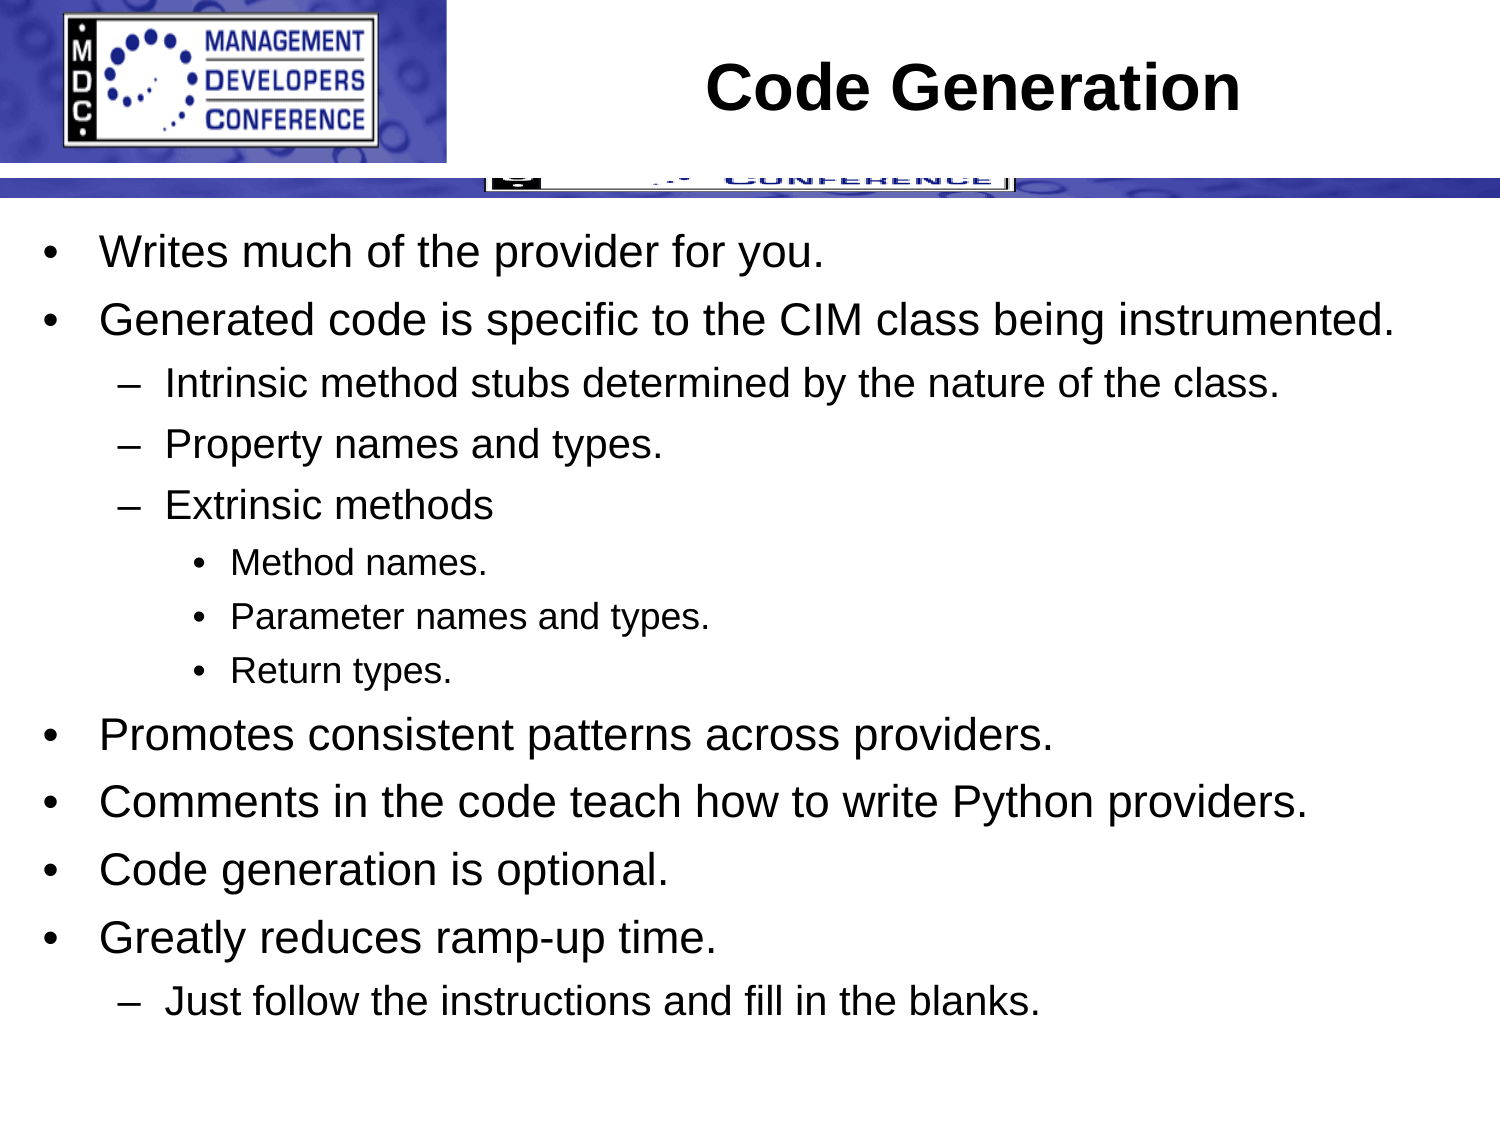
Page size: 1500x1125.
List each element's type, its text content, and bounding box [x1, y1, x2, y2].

title Code Generation [447, 0, 1500, 176]
list Writes much of the provider for you. Generated code is specific to the CIM class being instrumented. Intrinsic method stubs determined by the nature of the class. Property names and types. Extrinsic methods Method names. Parameter names and types. Return types. Promotes consistent patterns across providers. Comments in the code teach how to write Python providers. Code generation is optional. Greatly reduces ramp-up time. Just follow the instructions and fill in the blanks. [42, 226, 1433, 1067]
picture [0, 178, 1500, 198]
picture [0, 0, 447, 163]
